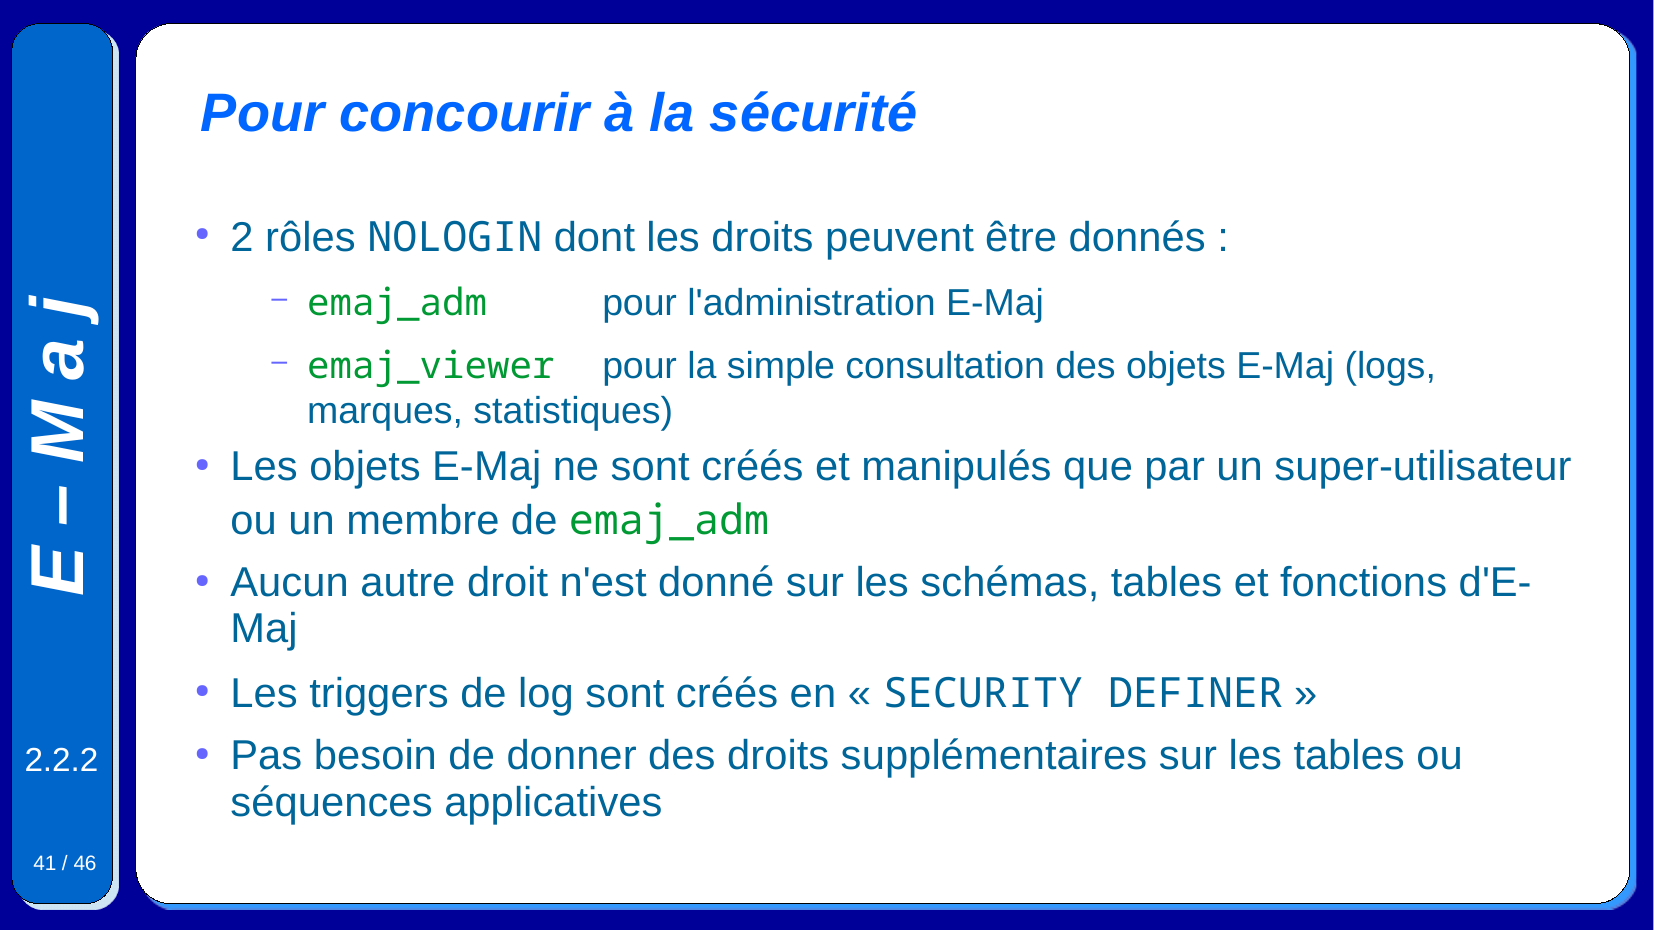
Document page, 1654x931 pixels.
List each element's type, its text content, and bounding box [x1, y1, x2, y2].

title Pour concourir à la sécurité [200, 34, 1575, 191]
list 2 rôles NOLOGIN dont les droits peuvent être donnés : emaj_adm pour l'administration E-Maj emaj_viewer pour la simple consultation des objets E-Maj (logs, marques, statistiques) Les objets E-Maj ne sont créés et manipulés que par un super-utilisateur ou un membre de emaj_adm Aucun autre droit n'est donné sur les schémas, tables et fonctions d'E-Maj Les triggers de log sont créés en « SECURITY DEFINER » Pas besoin de donner des droits supplémentaires sur les tables ou séquences applicatives [177, 206, 1587, 827]
